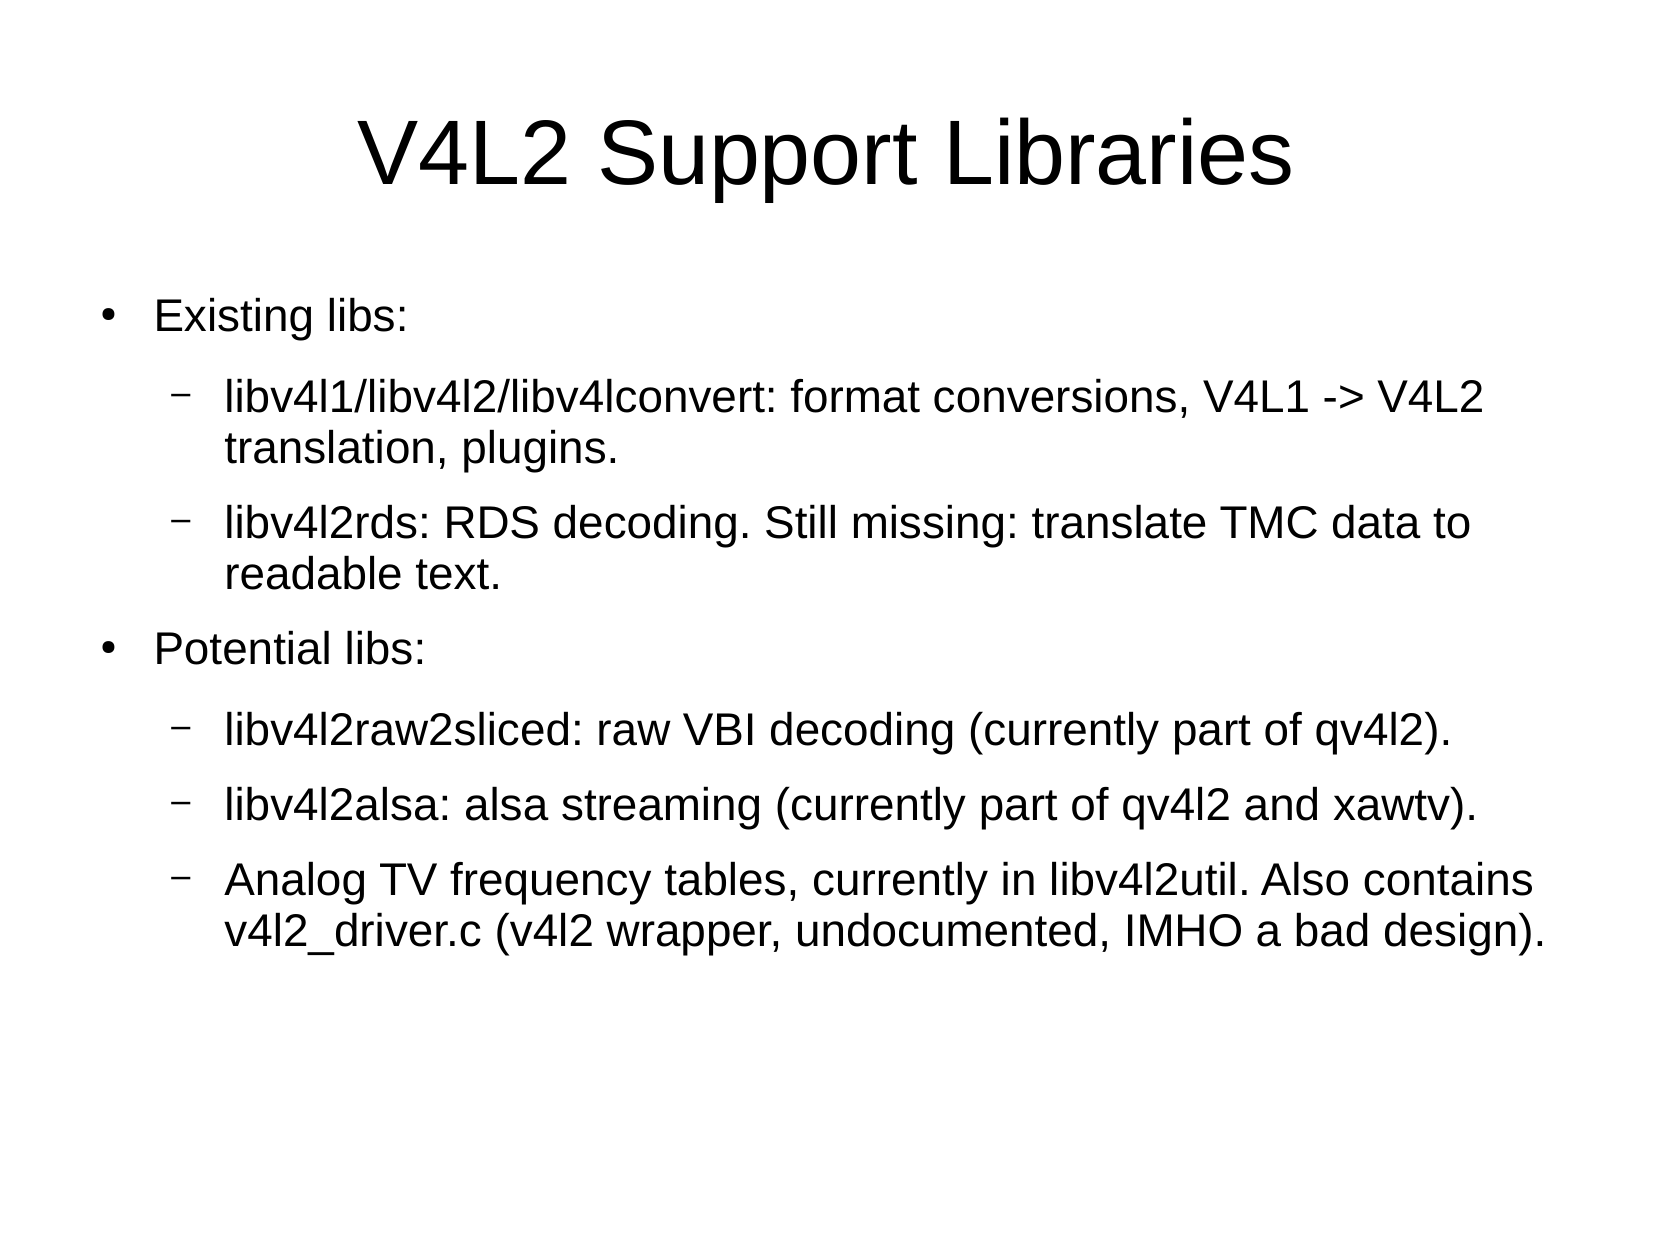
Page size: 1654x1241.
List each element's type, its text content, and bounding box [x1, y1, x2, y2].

title V4L2 Support Libraries [82, 49, 1571, 257]
list Existing libs: libv4l1/libv4l2/libv4lconvert: format conversions, V4L1 -> V4L2 translation, plugins. libv4l2rds: RDS decoding. Still missing: translate TMC data to readable text. Potential libs: libv4l2raw2sliced: raw VBI decoding (currently part of qv4l2). libv4l2alsa: alsa streaming (currently part of qv4l2 and xawtv). Analog TV frequency tables, currently in libv4l2util. Also contains v4l2_driver.c (v4l2 wrapper, undocumented, IMHO a bad design). [82, 290, 1571, 1010]
